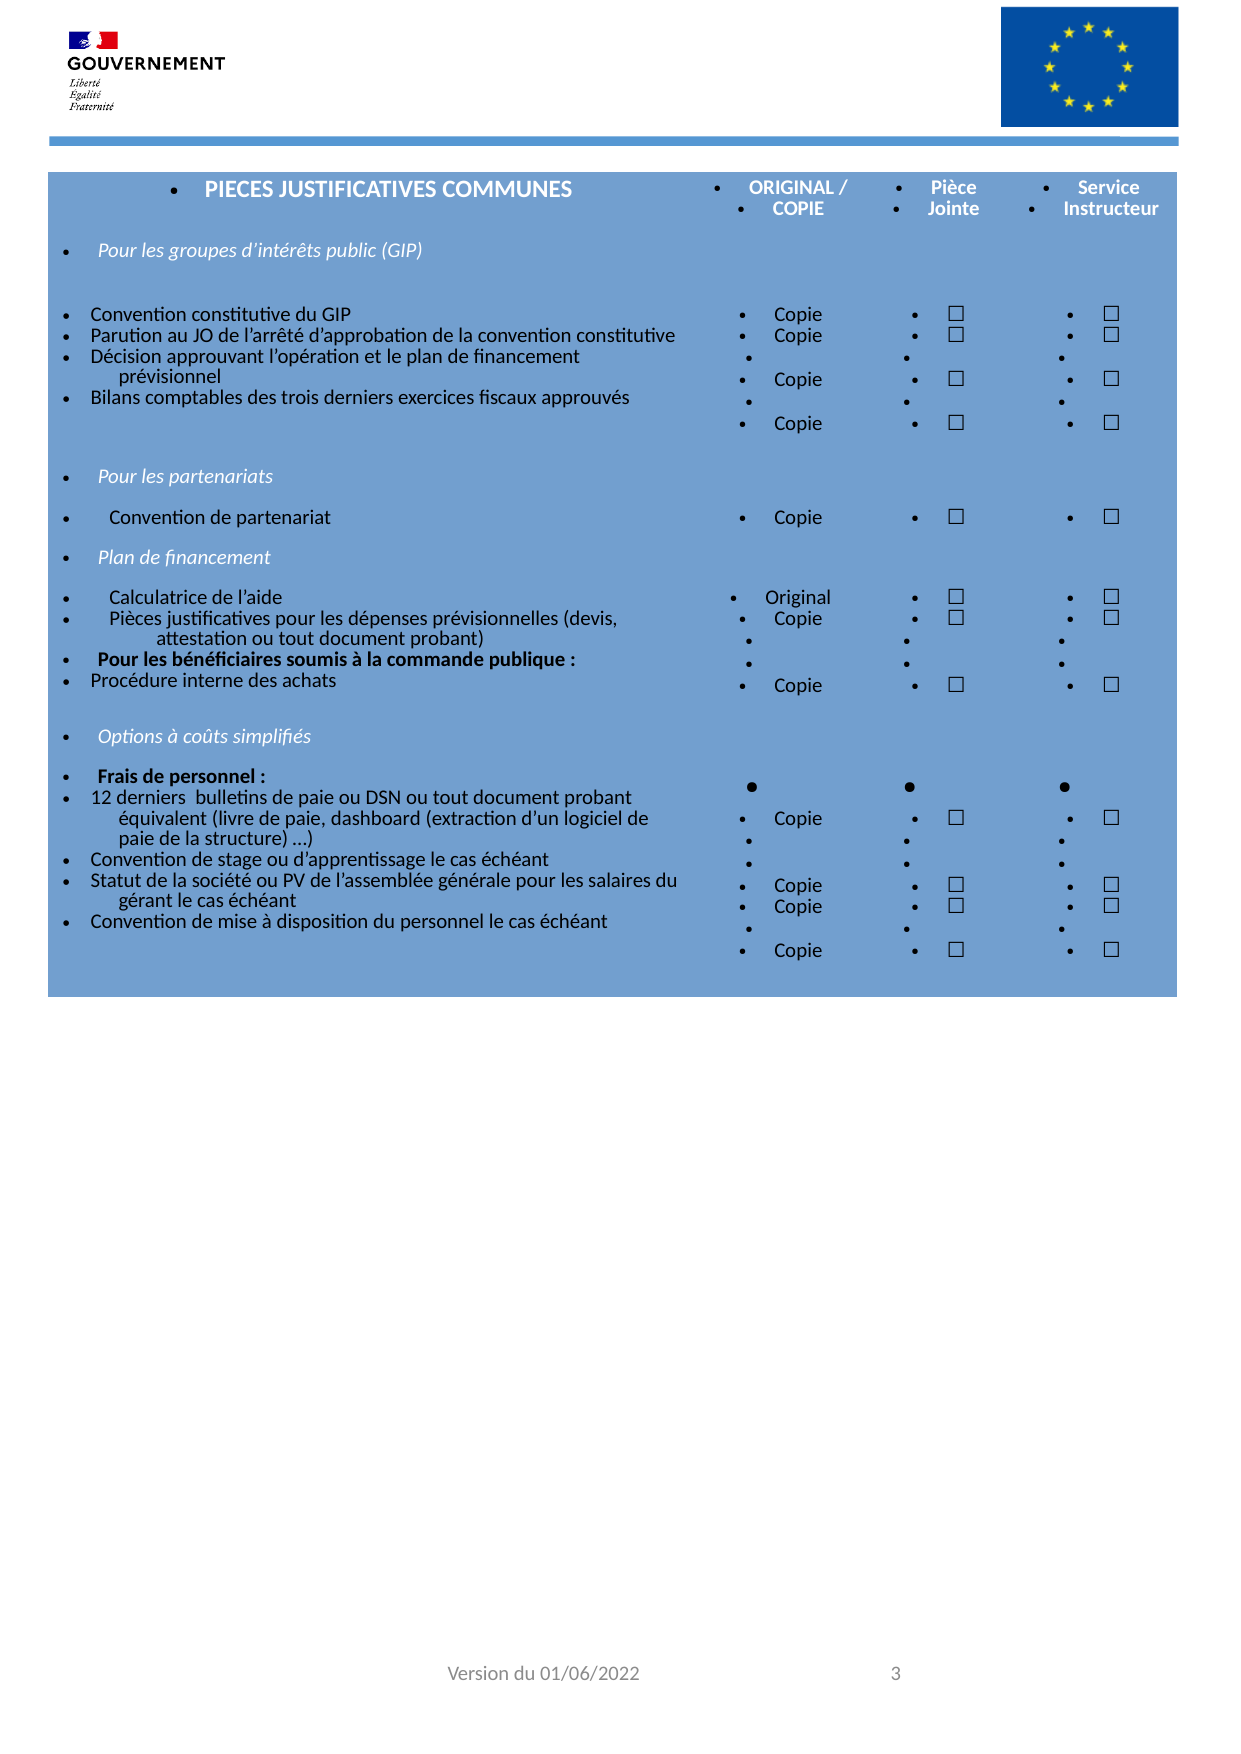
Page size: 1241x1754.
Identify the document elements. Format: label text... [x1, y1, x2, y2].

table_cell [866, 235, 1011, 299]
table_cell ☐ ☐ ☐ ☐ [1011, 761, 1177, 997]
picture [1001, 6, 1179, 127]
table_cell Convention de partenariat [48, 501, 695, 541]
table_cell Calculatrice de l’aide Pièces justificatives pour les dépenses prévisionnelles (devis, attestation ou tout document probant) Pour les bénéficiaires soumis à la commande publique : Procédure interne des achats [48, 582, 695, 721]
table_cell ☐ ☐ ☐ ☐ [1011, 299, 1177, 461]
table_cell [1011, 235, 1177, 299]
table_cell Convention constitutive du GIP Parution au JO de l’arrêté d’approbation de la convention constitutive Décision approuvant l’opération et le plan de financement prévisionnel Bilans comptables des trois derniers exercices fiscaux approuvés [48, 299, 695, 461]
table_cell Copie Copie Copie Copie [695, 761, 866, 997]
table_cell ☐ ☐ ☐ [866, 582, 1011, 721]
table_cell Pour les partenariats [48, 461, 1177, 501]
table_cell Options à coûts simplifiés [48, 721, 1177, 761]
table_header Service Instructeur [1011, 172, 1177, 235]
picture [49, 14, 243, 127]
table_cell ☐ [866, 501, 1011, 541]
table_cell Frais de personnel : 12 derniers bulletins de paie ou DSN ou tout document probant équivalent (livre de paie, dashboard (extraction d’un logiciel de paie de la structure) …) Convention de stage ou d’apprentissage le cas échéant Statut de la société ou PV de l’assemblée générale pour les salaires du gérant le cas échéant Convention de mise à disposition du personnel le cas échéant [48, 761, 695, 997]
table_cell Original Copie Copie [695, 582, 866, 721]
table_cell ☐ ☐ ☐ ☐ [866, 299, 1011, 461]
table_cell ☐ ☐ ☐ ☐ [866, 761, 1011, 997]
table_cell Plan de financement [48, 541, 1177, 582]
table_cell ☐ ☐ ☐ [1011, 582, 1177, 721]
table_header PIECES JUSTIFICATIVES COMMUNES [48, 172, 695, 235]
text_box Version du 01/06/2022 [411, 1626, 829, 1719]
table_cell Pour les groupes d’intérêts public (GIP) [48, 235, 695, 299]
table_cell Copie [695, 501, 866, 541]
table_header ORIGINAL / COPIE [695, 172, 866, 235]
table_cell ☐ [1011, 501, 1177, 541]
table_header Pièce Jointe [866, 172, 1011, 235]
table_cell [695, 235, 866, 299]
table_cell Copie Copie Copie Copie [695, 299, 866, 461]
